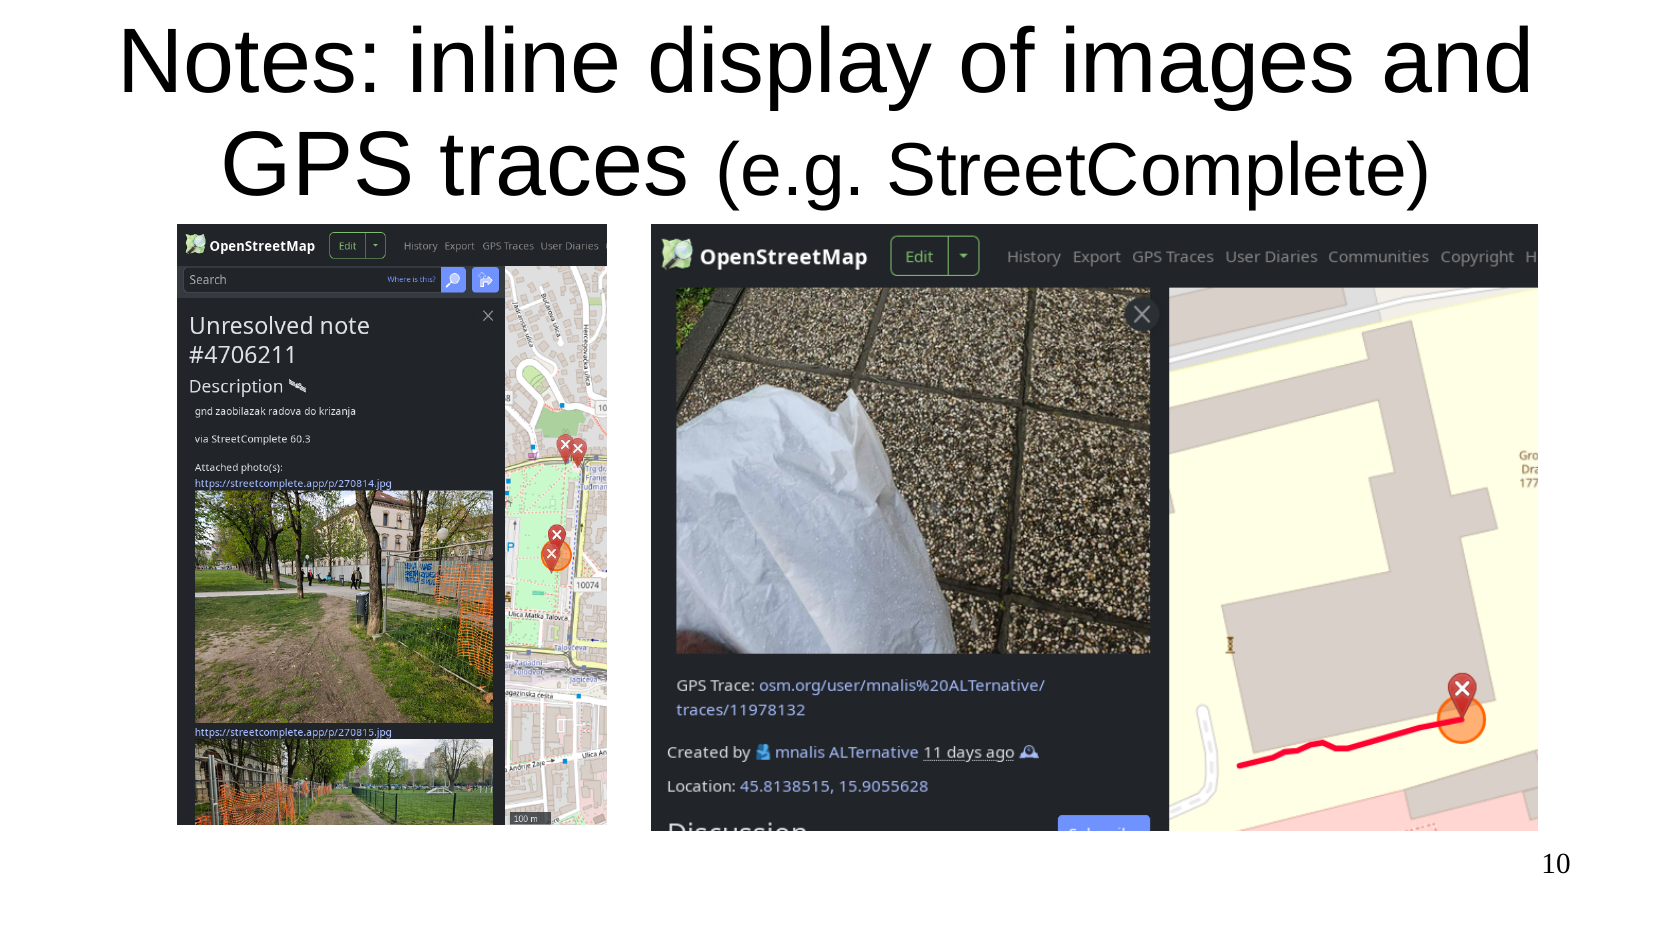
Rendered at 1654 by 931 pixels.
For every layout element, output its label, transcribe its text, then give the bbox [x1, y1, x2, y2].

title Notes: inline display of images and GPS traces (e.g. StreetComplete) [82, 9, 1571, 215]
picture [651, 224, 1538, 831]
picture [177, 224, 607, 826]
